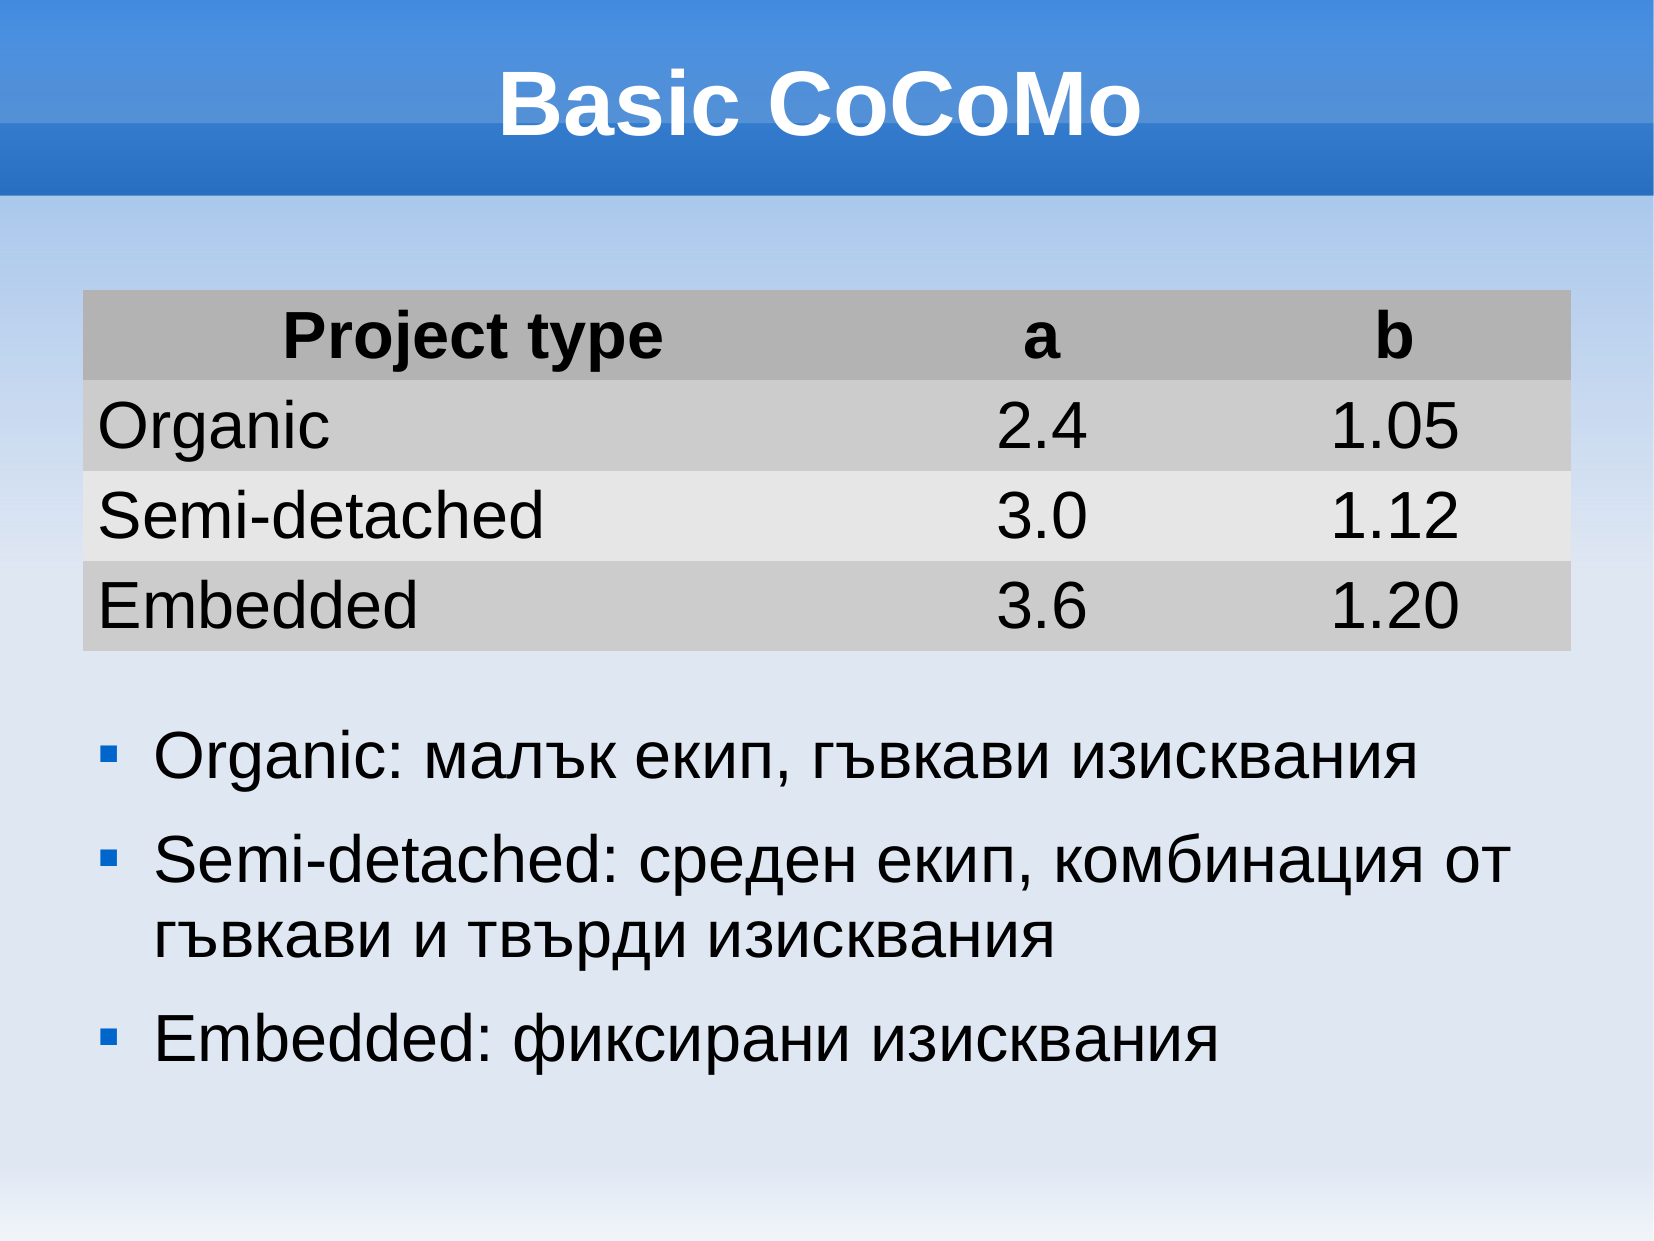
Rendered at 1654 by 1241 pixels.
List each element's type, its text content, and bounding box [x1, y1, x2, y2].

table_cell 1.05 [1220, 380, 1571, 471]
picture [0, 0, 1654, 1241]
title Basic CoCoMo [76, 0, 1565, 208]
table_cell 3.6 [865, 561, 1220, 651]
table_cell 1.12 [1220, 471, 1571, 561]
table_header Project type [83, 290, 865, 380]
table_header a [865, 290, 1220, 380]
table_cell Organic [83, 380, 865, 471]
table_cell Semi-detached [83, 471, 865, 561]
table_cell Embedded [83, 561, 865, 651]
table_header b [1220, 290, 1571, 380]
table_cell 1.20 [1220, 561, 1571, 651]
table_cell 2.4 [865, 380, 1220, 471]
table_cell 3.0 [865, 471, 1220, 561]
list Organic: малък екип, гъвкави изисквания Semi-detached: среден екип, комбинация от гъвкави и твърди изисквания Embedded: фиксирани изисквания [82, 717, 1571, 1109]
